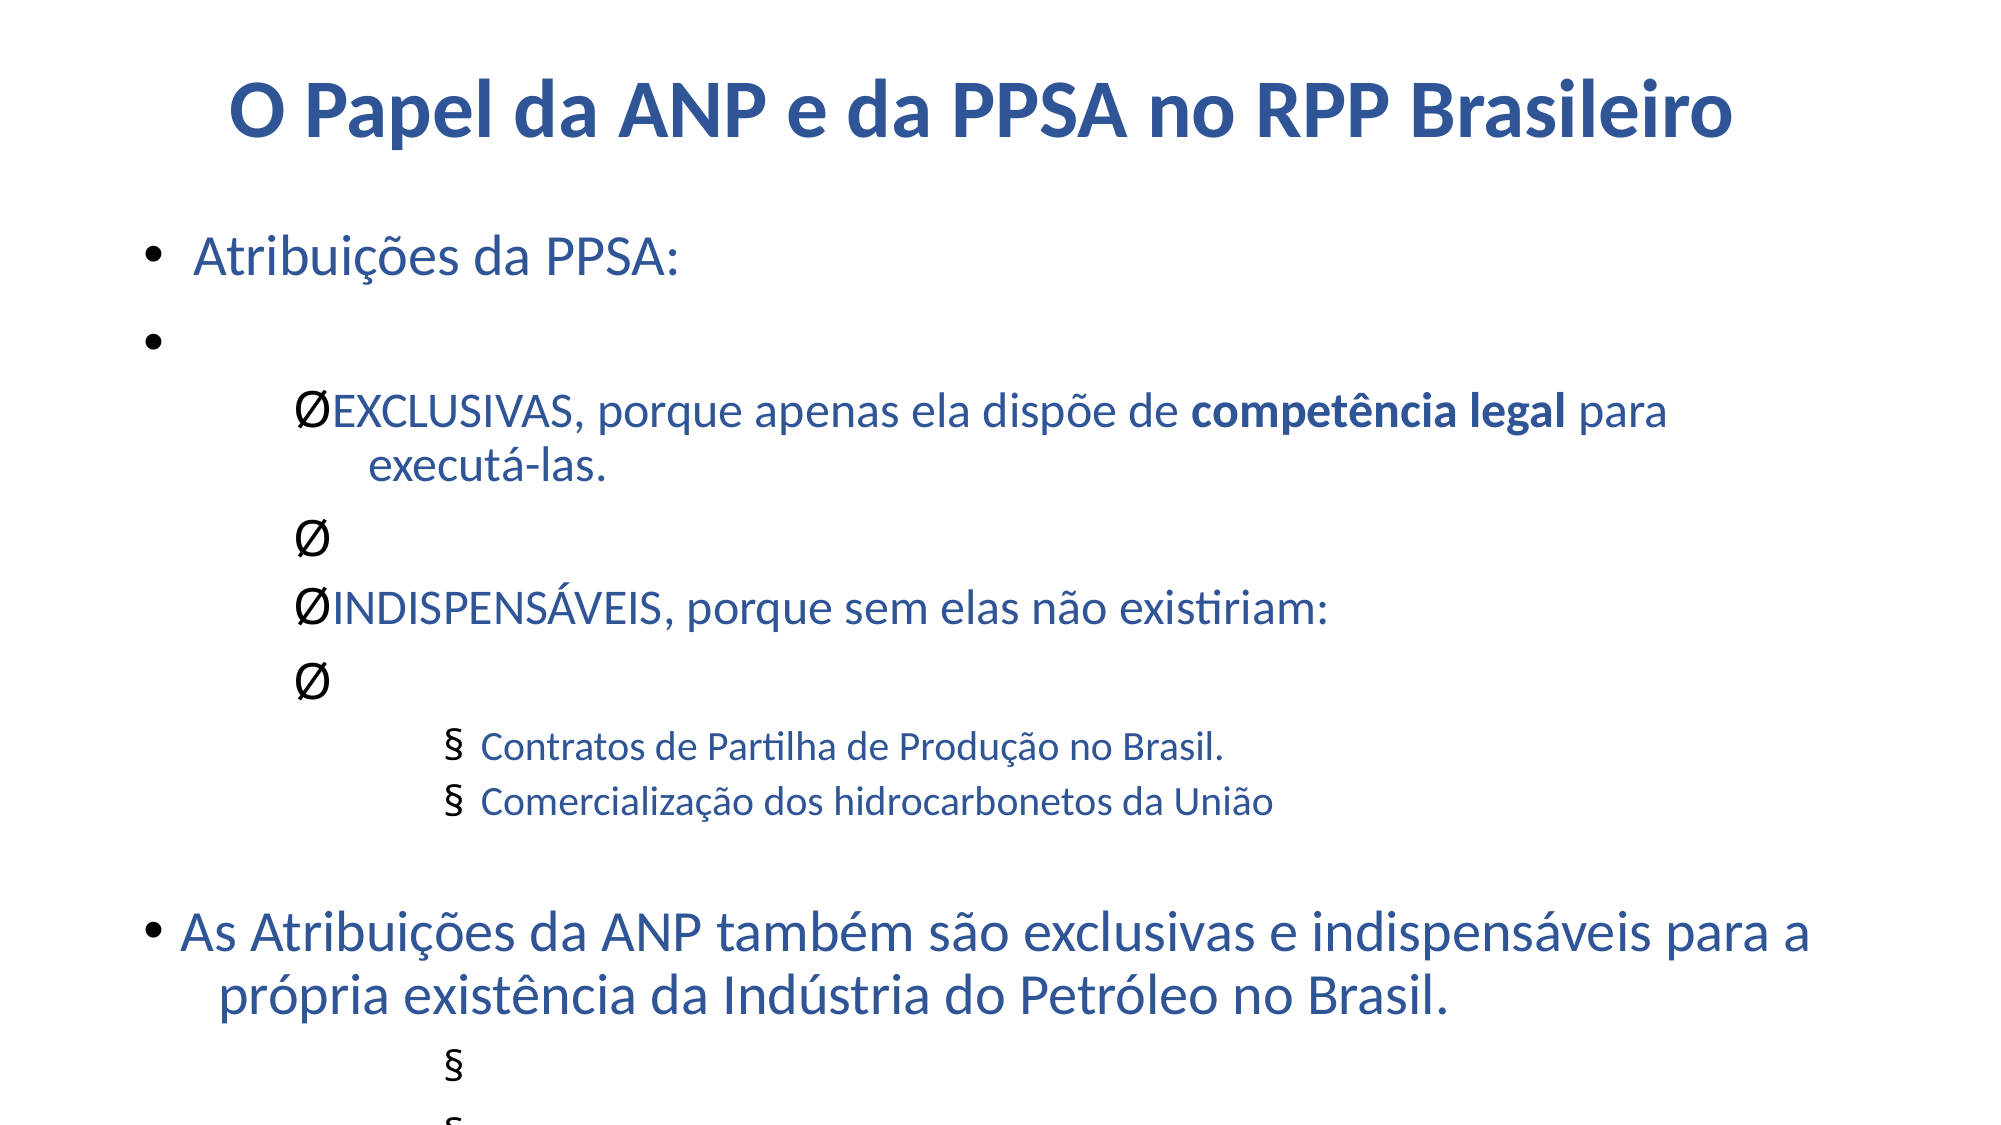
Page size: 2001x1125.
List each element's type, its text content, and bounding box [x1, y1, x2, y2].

list Atribuições da PPSA: EXCLUSIVAS, porque apenas ela dispõe de competência legal para executá-las. INDISPENSÁVEIS, porque sem elas não existiriam: Contratos de Partilha de Produção no Brasil. Comercialização dos hidrocarbonetos da União As Atribuições da ANP também são exclusivas e indispensáveis para a própria existência da Indústria do Petróleo no Brasil. [128, 217, 1854, 1070]
text_box O Papel da ANP e da PPSA no RPP Brasileiro [49, 47, 1916, 164]
